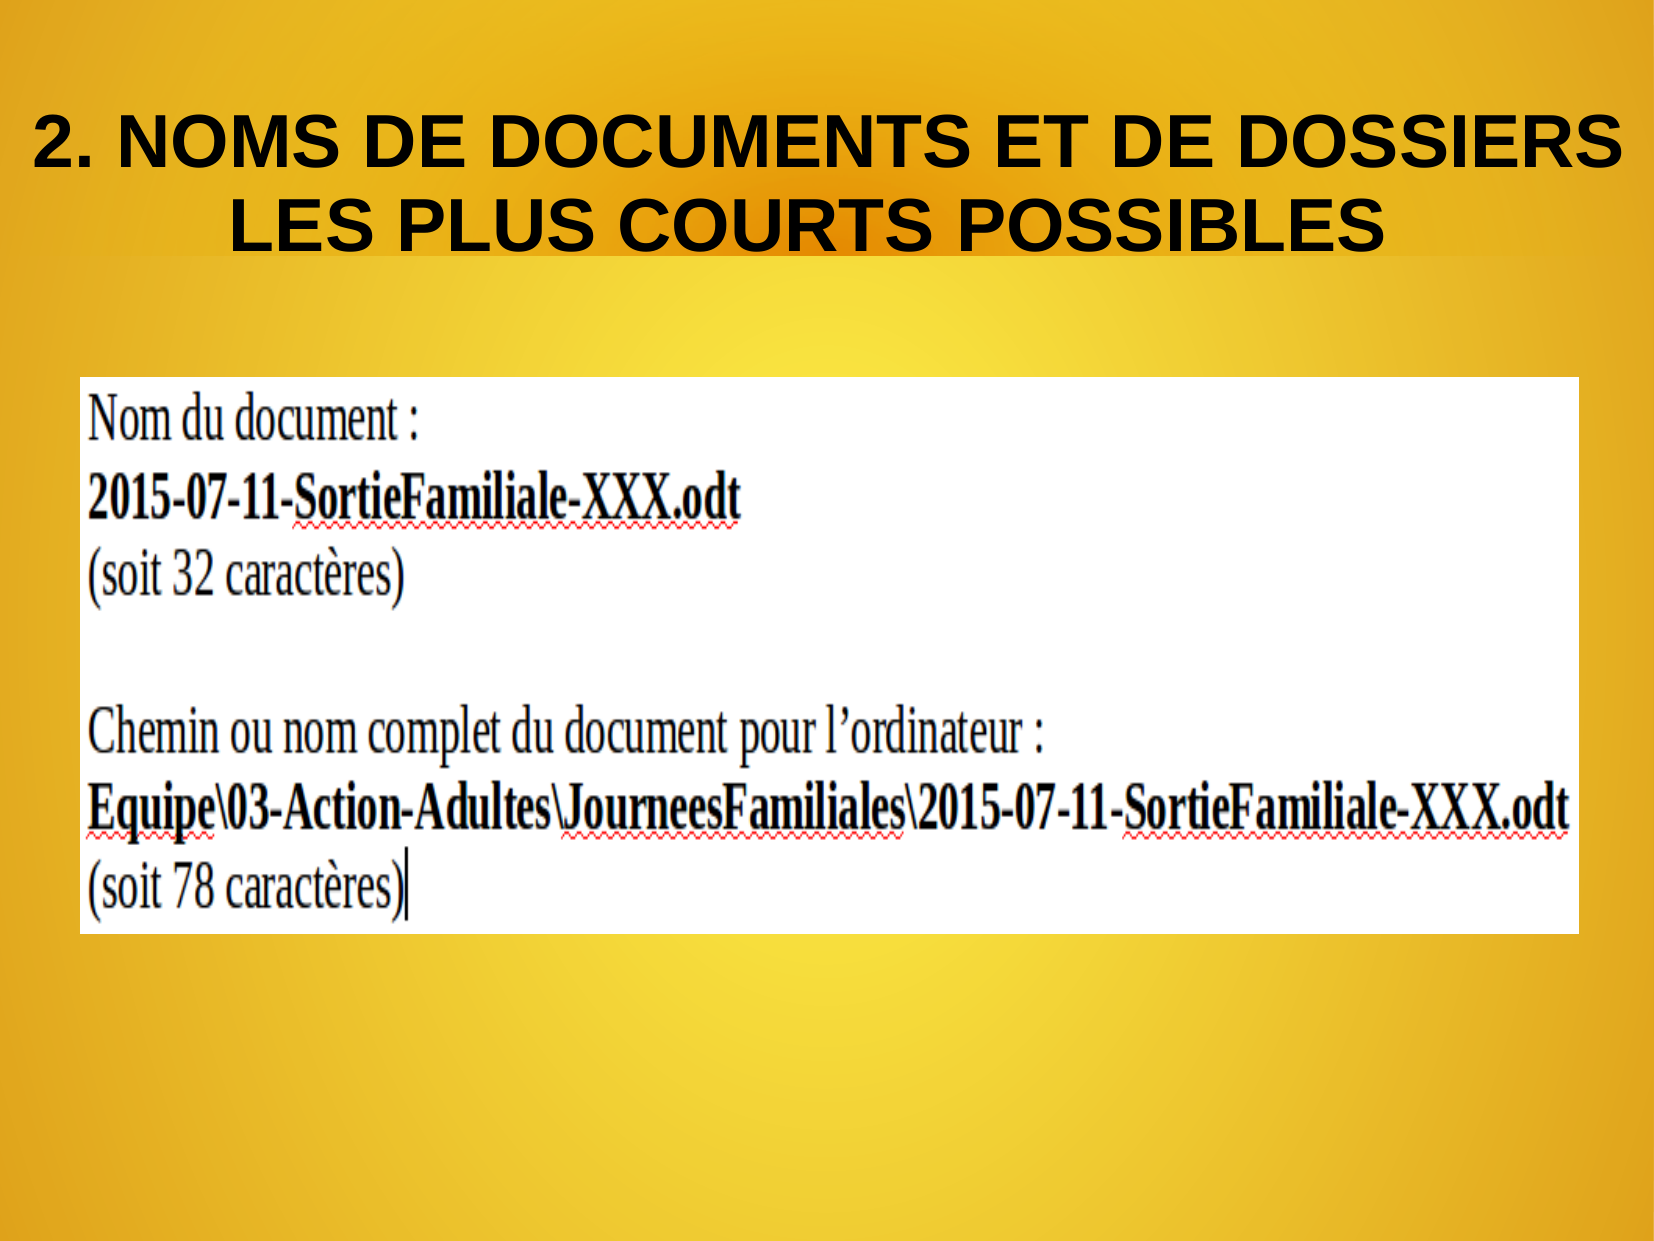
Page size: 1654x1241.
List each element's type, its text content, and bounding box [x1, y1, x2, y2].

text_box 2. NOMS DE DOCUMENTS ET DE DOSSIERS LES PLUS COURTS POSSIBLES [32, 99, 1627, 301]
picture [80, 377, 1579, 934]
